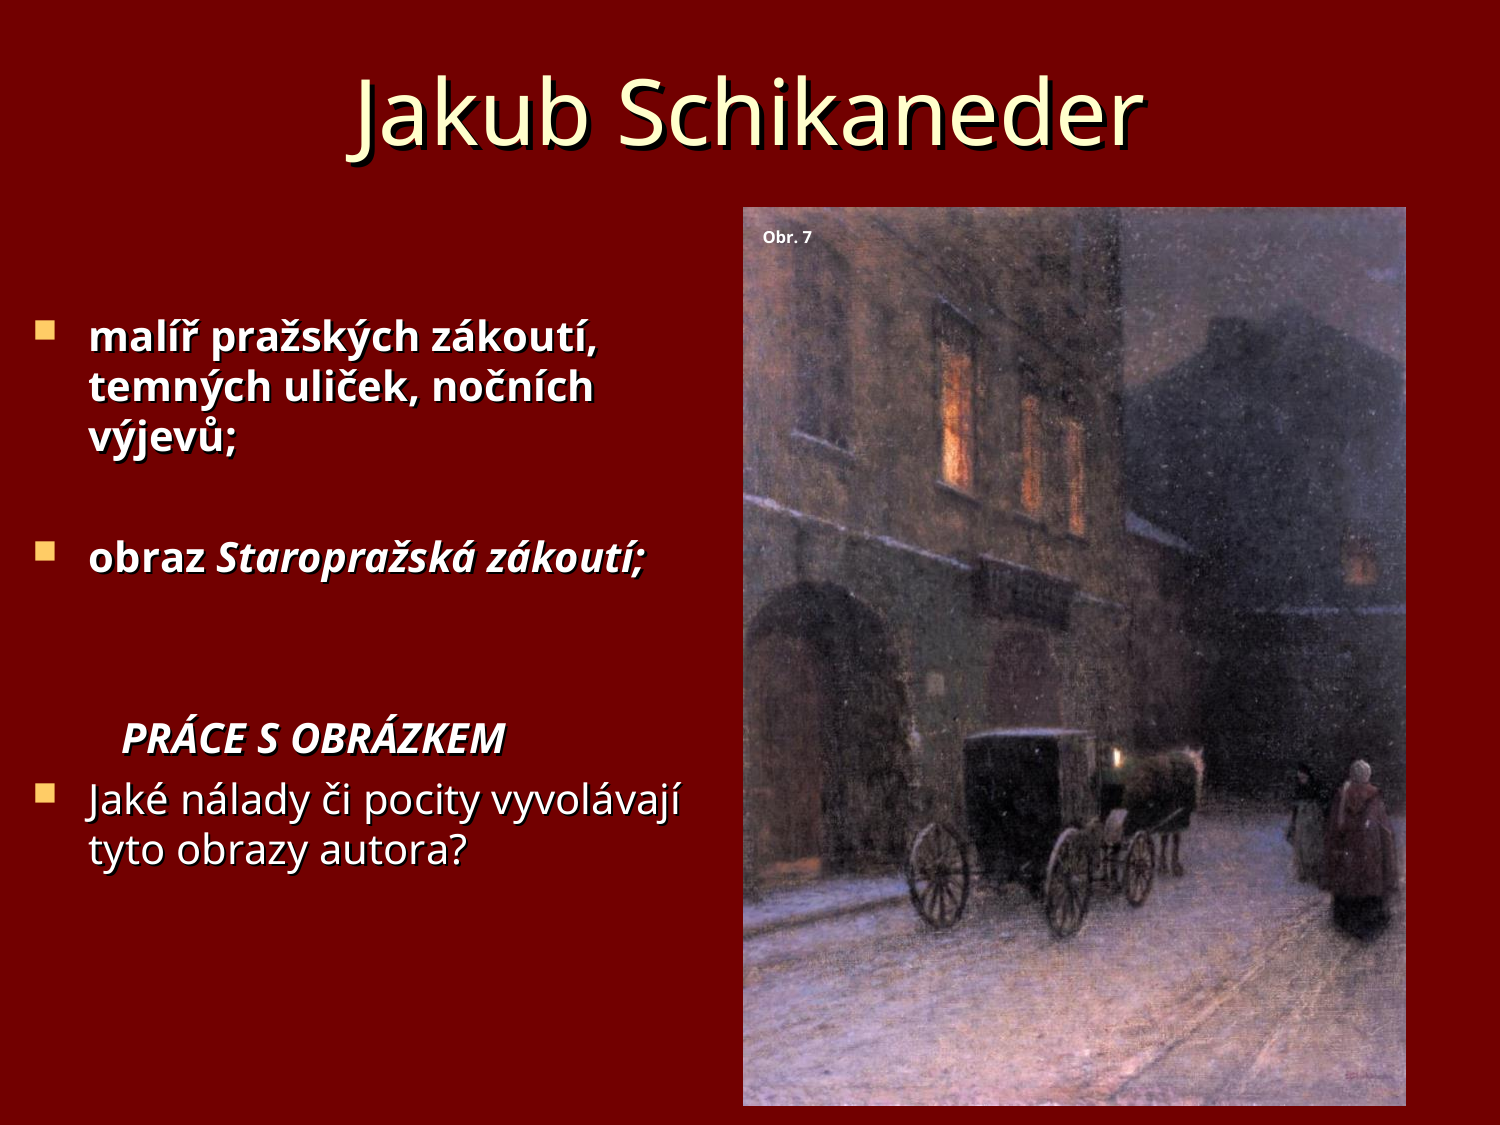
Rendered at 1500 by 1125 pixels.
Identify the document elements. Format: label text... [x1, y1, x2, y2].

text_box [743, 208, 1406, 1107]
text_box Obr. 7 [747, 219, 828, 255]
title Jakub Schikaneder [75, 45, 1426, 173]
list malíř pražských zákoutí, temných uliček, nočních výjevů; obraz Staropražská zákoutí; PRÁCE S OBRÁZKEM Jaké nálady či pocity vyvolávají tyto obrazy autora? [17, 302, 738, 1001]
